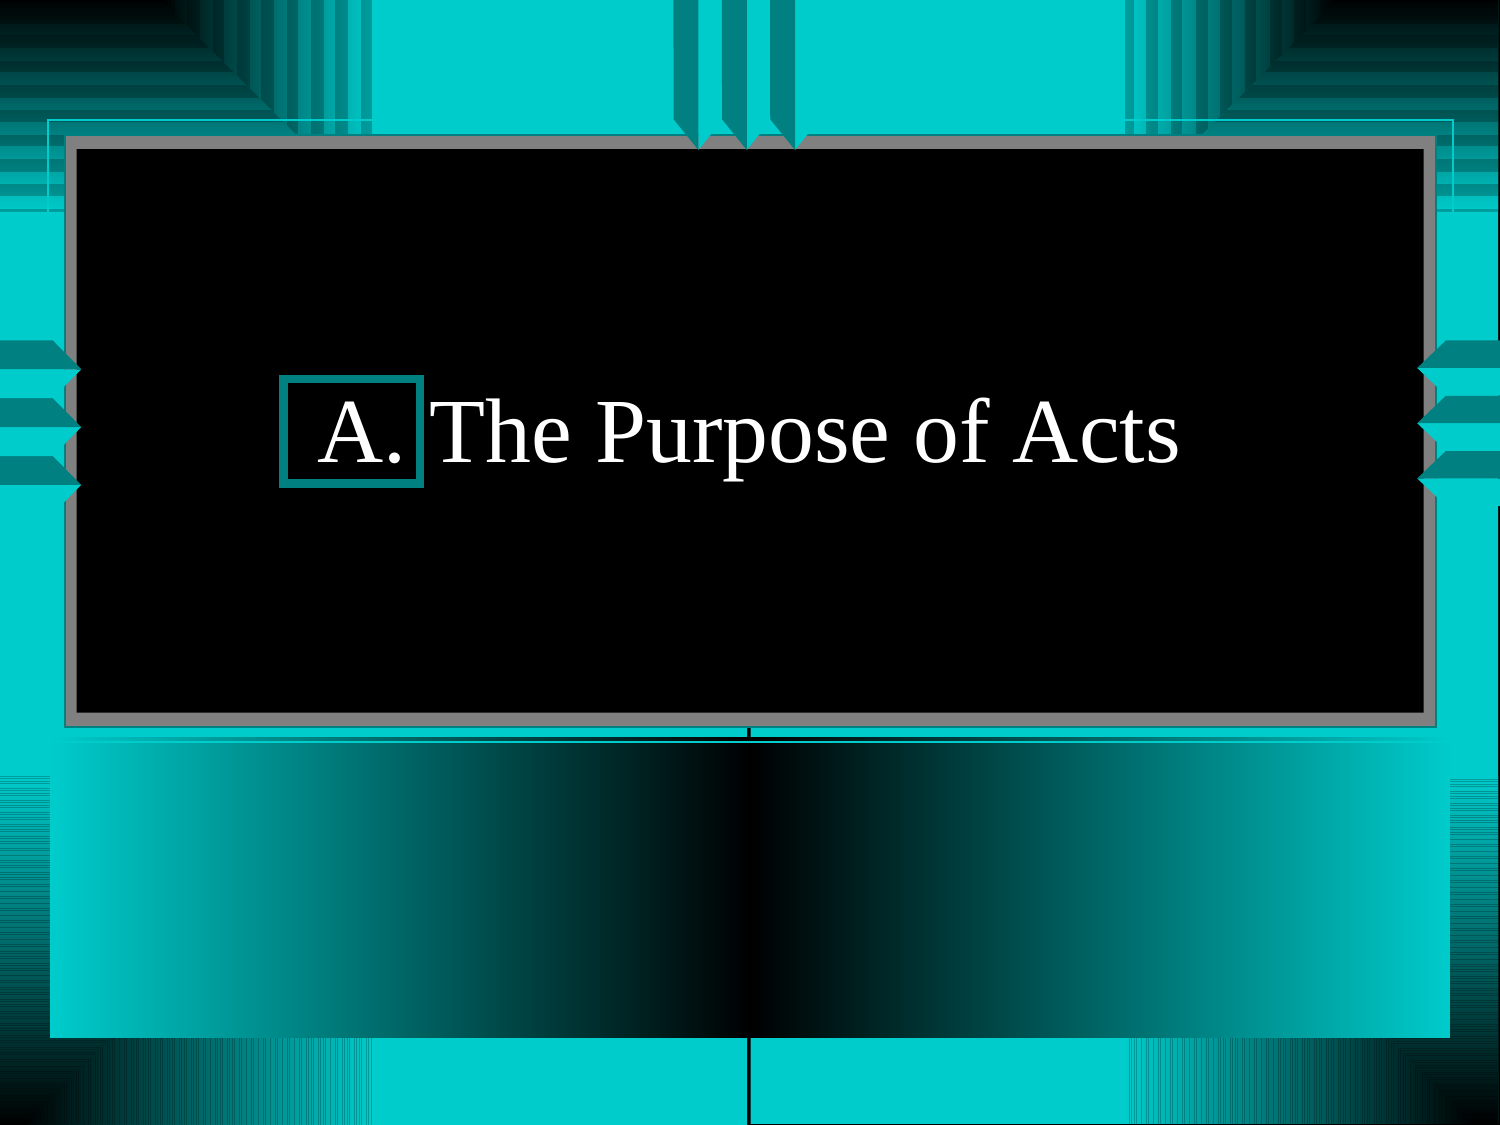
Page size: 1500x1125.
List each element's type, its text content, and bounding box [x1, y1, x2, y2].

title A. The Purpose of Acts [112, 337, 1388, 526]
